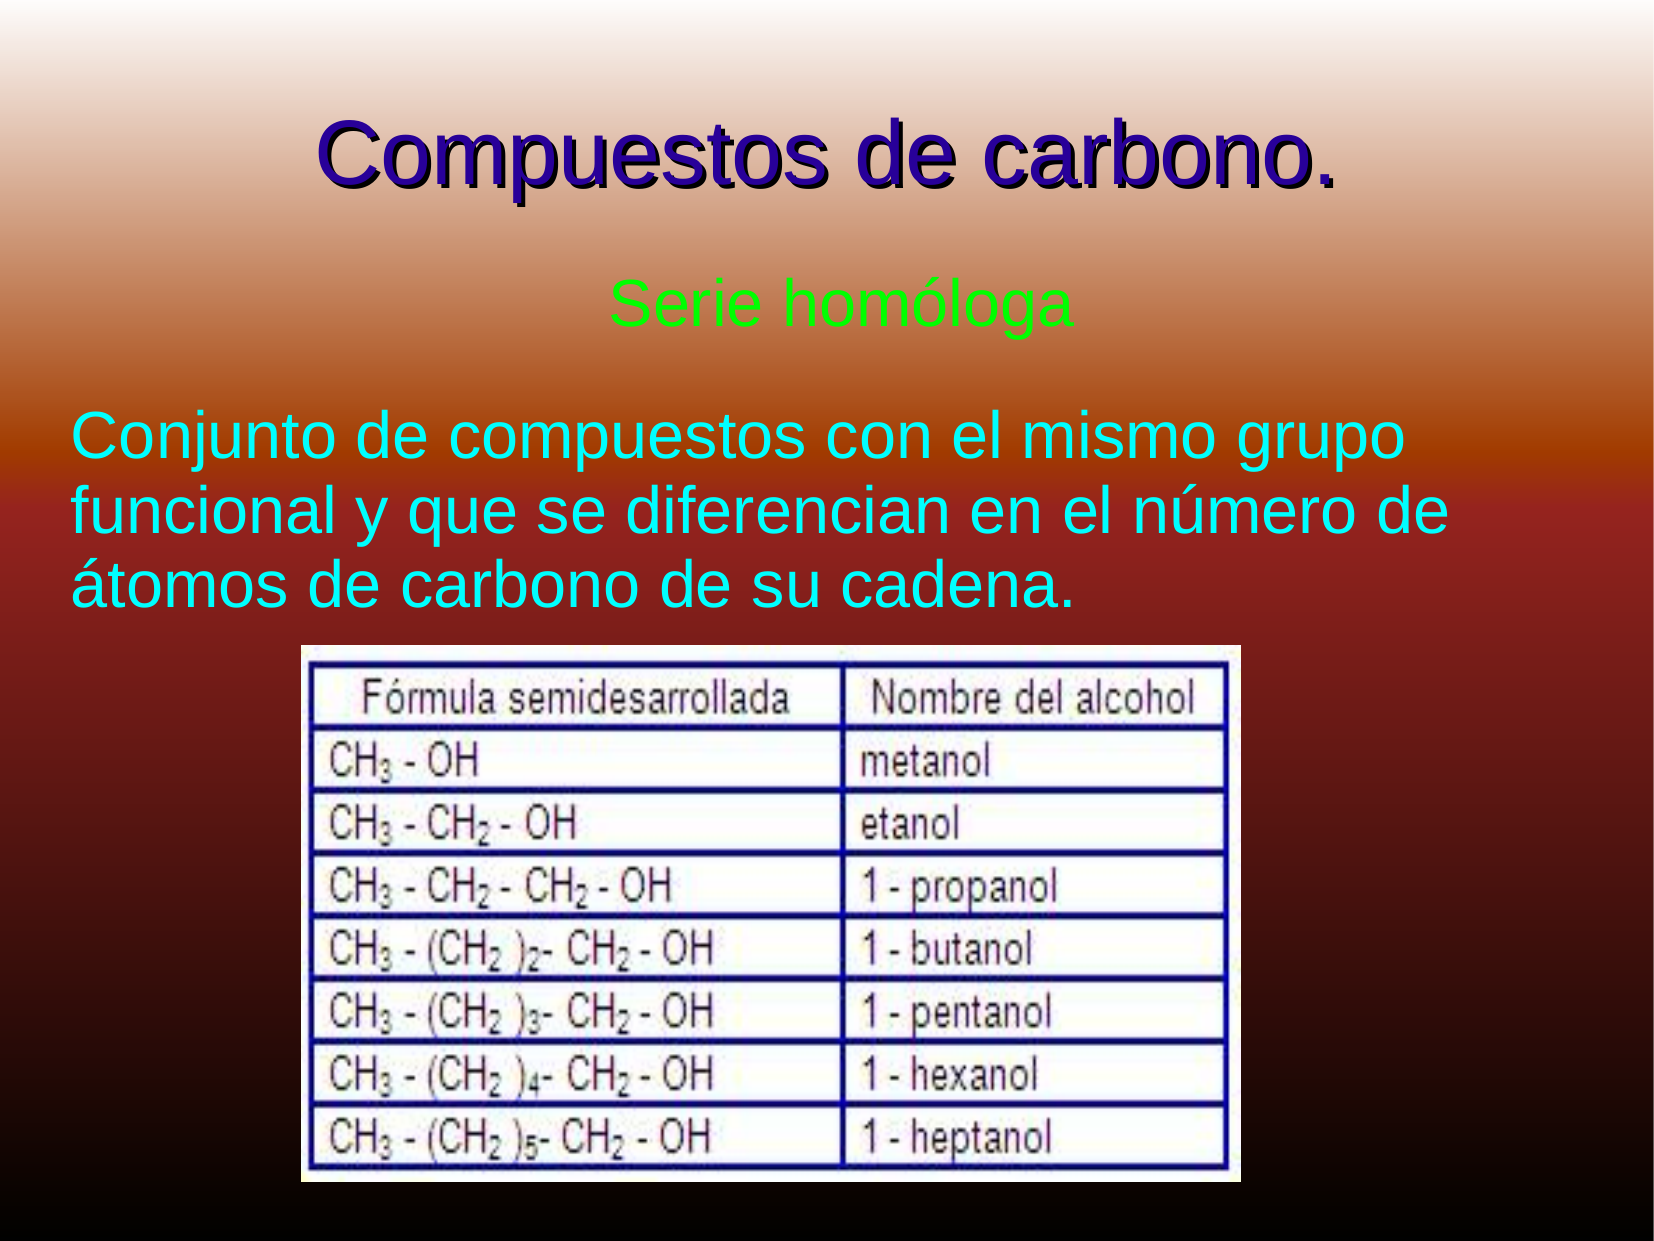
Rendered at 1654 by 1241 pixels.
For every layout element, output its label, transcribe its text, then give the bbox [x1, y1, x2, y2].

picture [0, 0, 1654, 397]
picture [0, 623, 1654, 1241]
title Compuestos de carbono. [82, 49, 1571, 257]
list Serie homóloga [76, 265, 1536, 397]
text_box Conjunto de compuestos con el mismo grupo funcional y que se diferencian en el número de átomos de carbono de su cadena. [0, 397, 1654, 623]
